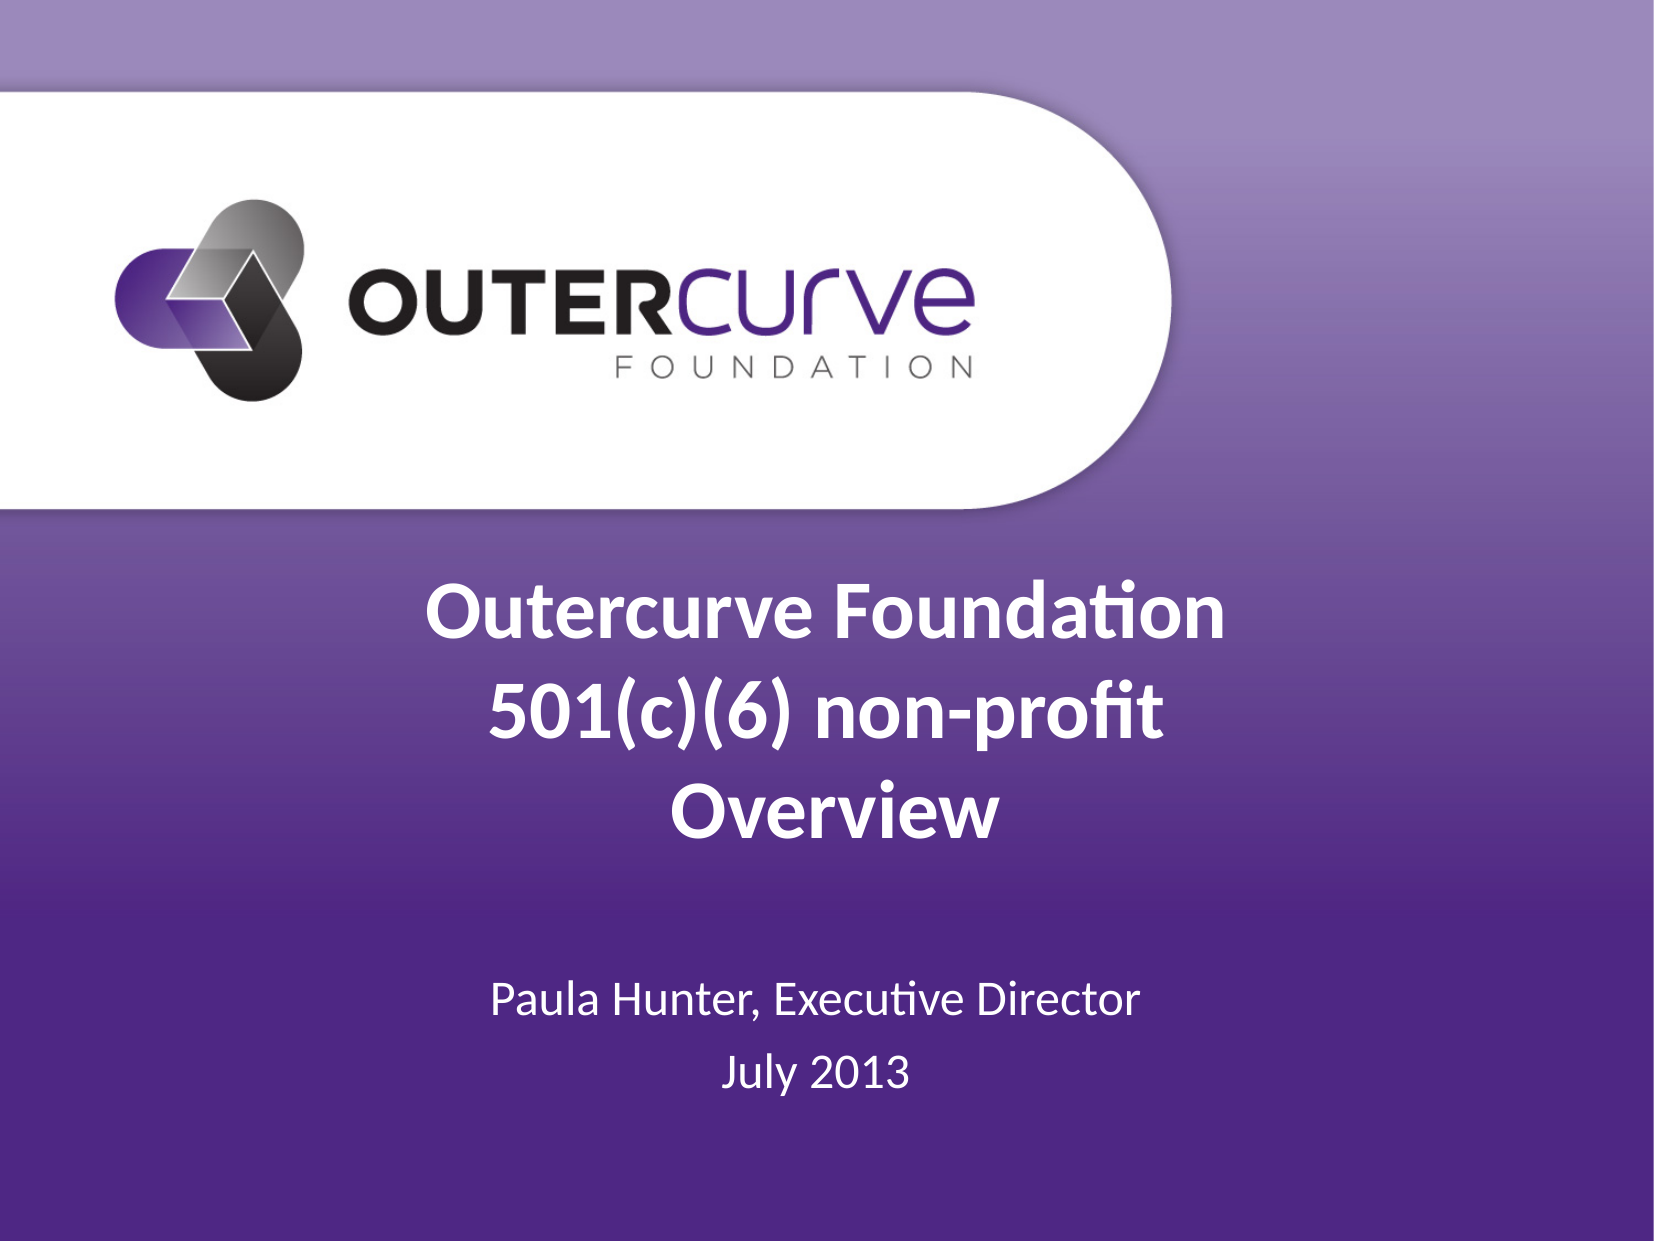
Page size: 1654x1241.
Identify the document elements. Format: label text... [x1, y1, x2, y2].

picture [0, 0, 1654, 1241]
title Outercurve Foundation 501(c)(6) non-profit Overview [82, 522, 1571, 888]
text_box Paula Hunter, Executive Director July 2013 [71, 958, 1561, 1171]
